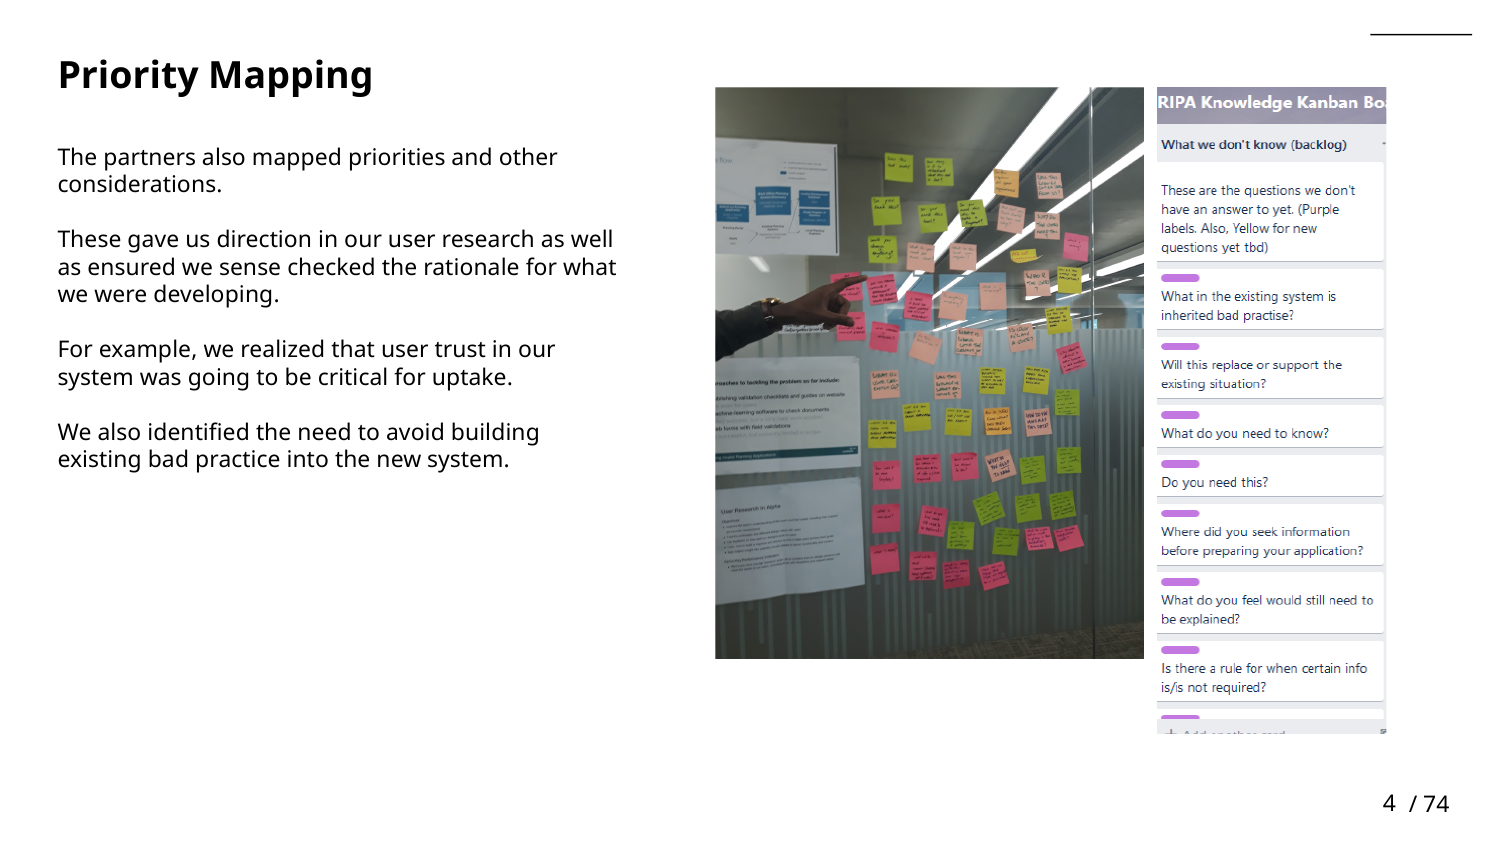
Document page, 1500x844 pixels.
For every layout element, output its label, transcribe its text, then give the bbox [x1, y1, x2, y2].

title The partners also mapped priorities and other considerations. These gave us direction in our user research as well as ensured we sense checked the rationale for what we were developing. For example, we realized that user trust in our system was going to be critical for uptake. We also identified the need to avoid building existing bad practice into the new system. [42, 127, 638, 774]
slide_number <number> [1321, 773, 1412, 839]
picture [715, 87, 1144, 659]
text_box Priority Mapping [42, 36, 1186, 136]
picture [1157, 87, 1387, 734]
